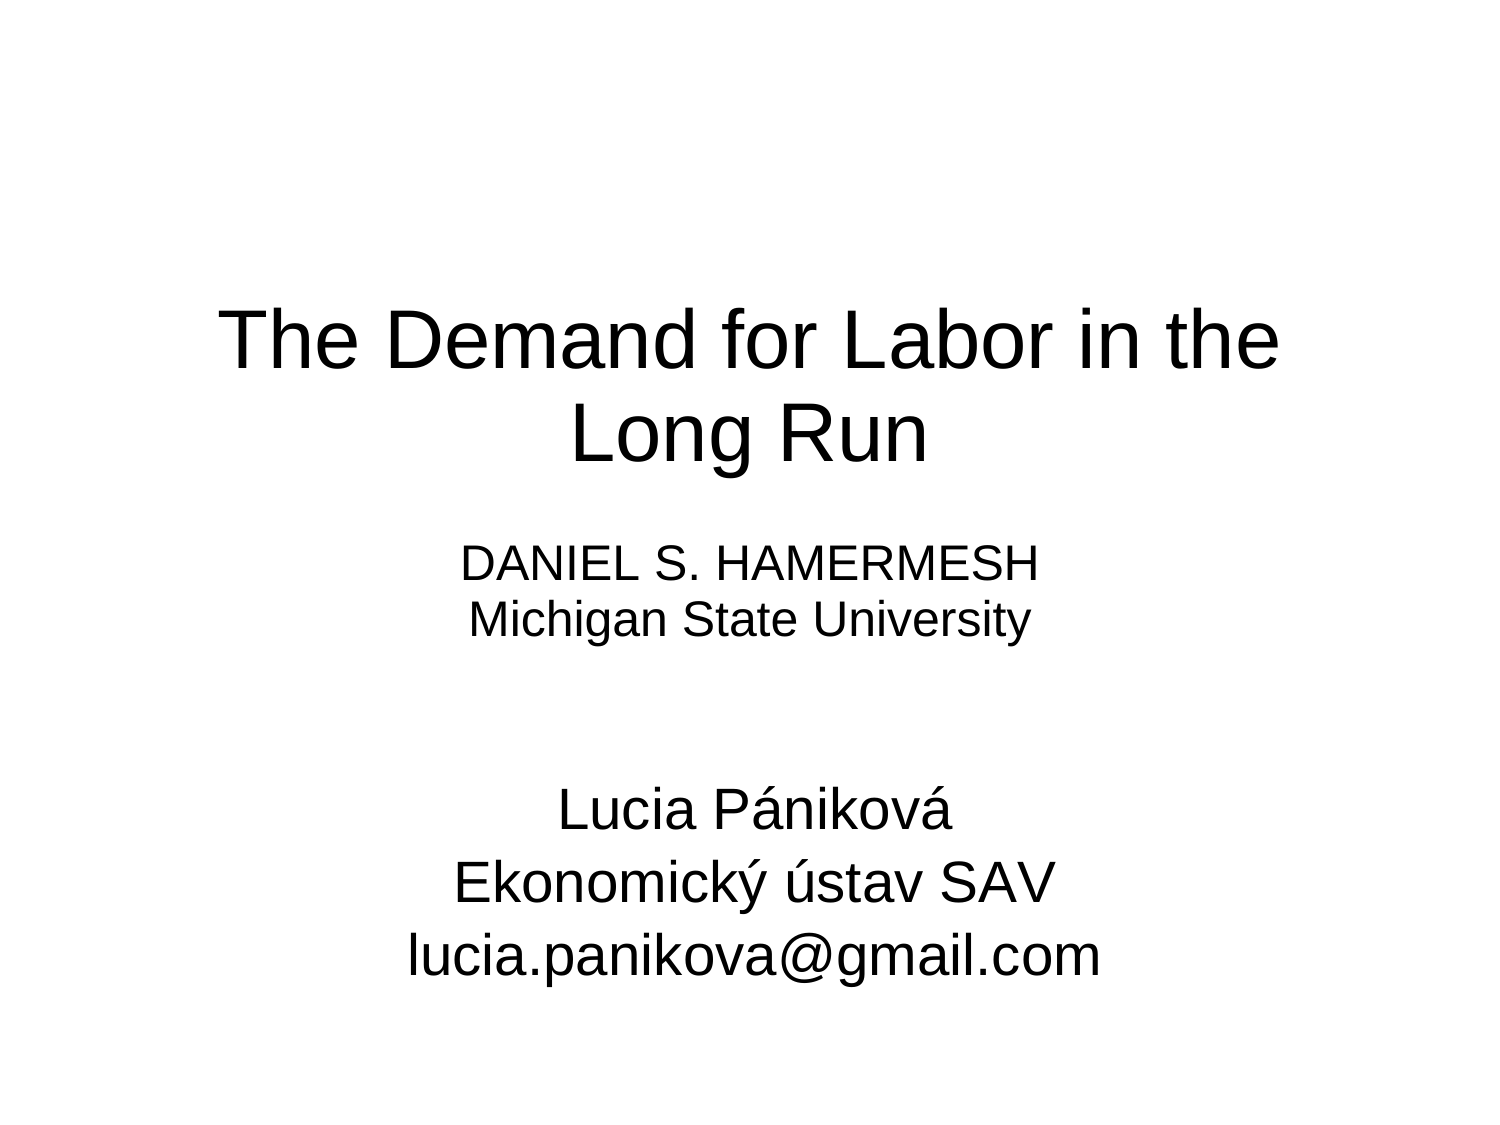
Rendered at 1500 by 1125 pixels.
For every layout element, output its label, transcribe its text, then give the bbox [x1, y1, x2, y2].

title The Demand for Labor in the Long Run DANIEL S. HAMERMESH Michigan State University [112, 272, 1388, 668]
subtitle Lucia Pániková Ekonomický ústav SAV lucia.panikova@gmail.com [230, 774, 1281, 1012]
